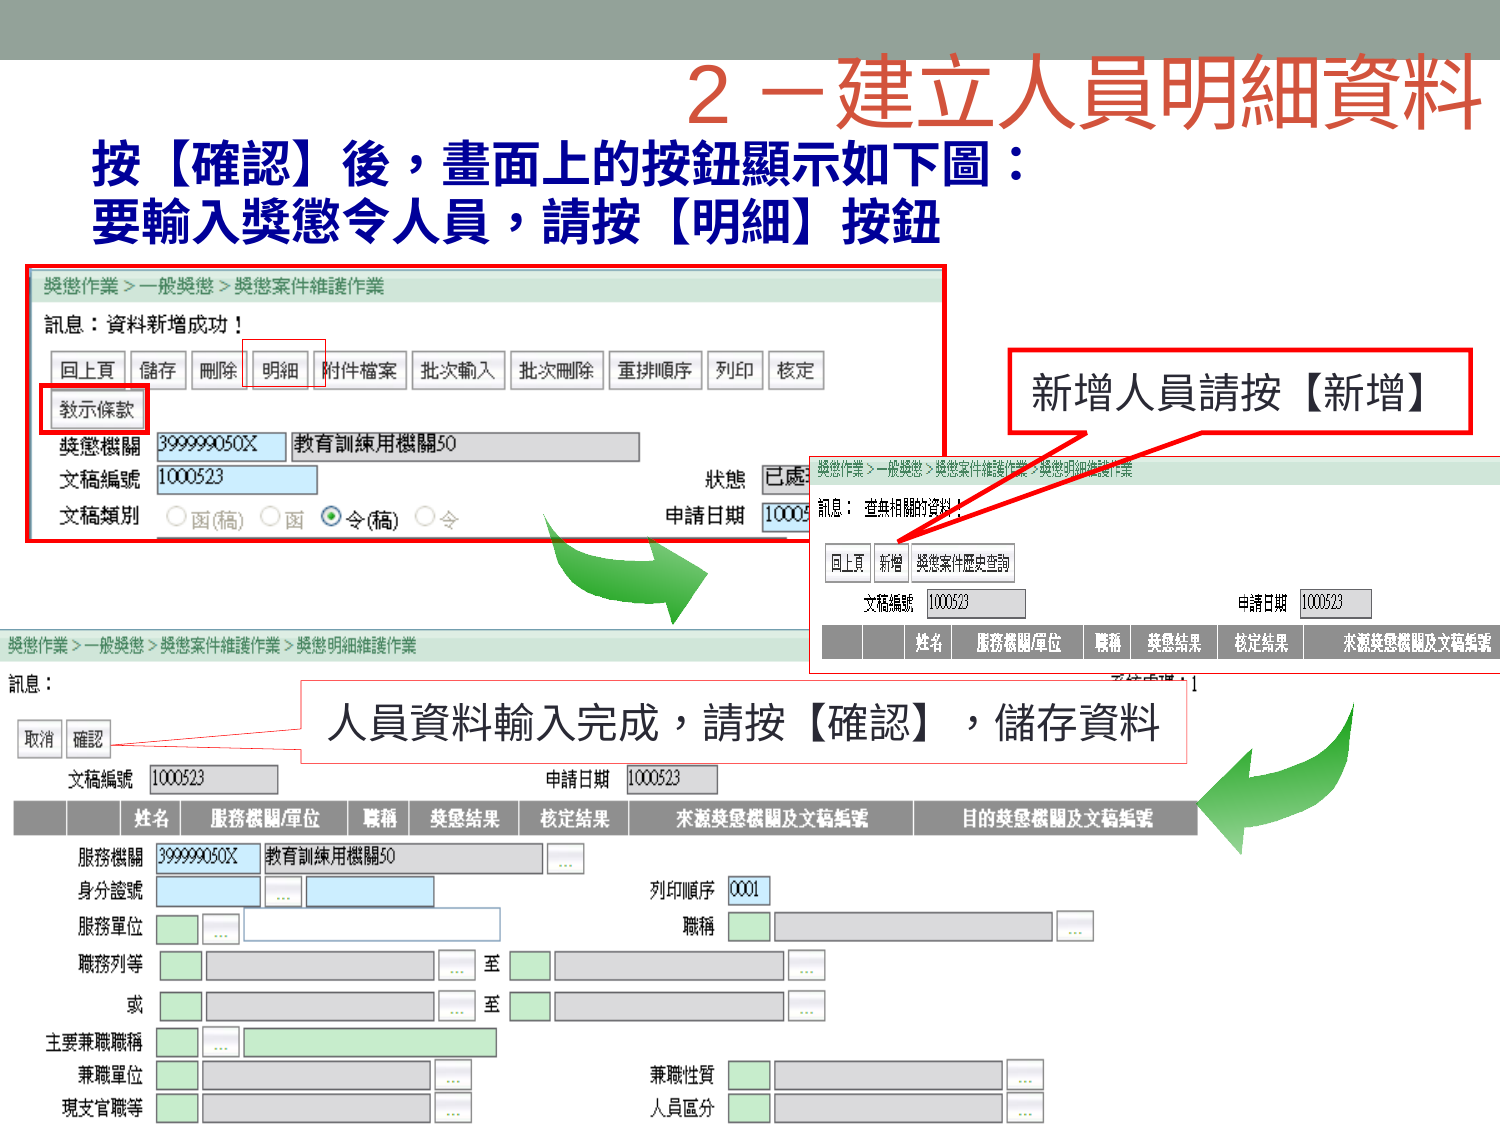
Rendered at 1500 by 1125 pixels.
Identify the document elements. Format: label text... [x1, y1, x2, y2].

text_box 按【確認】後，畫面上的按鈕顯示如下圖： 要輸入獎懲令人員，請按【明細】按鈕 [76, 137, 1388, 208]
text_box [1195, 700, 1354, 855]
text_box [543, 514, 708, 625]
title 2－建立人員明細資料 [94, 31, 1500, 149]
picture [0, 268, 1500, 1125]
text_box 新增人員請按【新增】 [897, 349, 1471, 542]
text_box 人員資料輸入完成，請按【確認】，儲存資料 [110, 680, 1187, 764]
